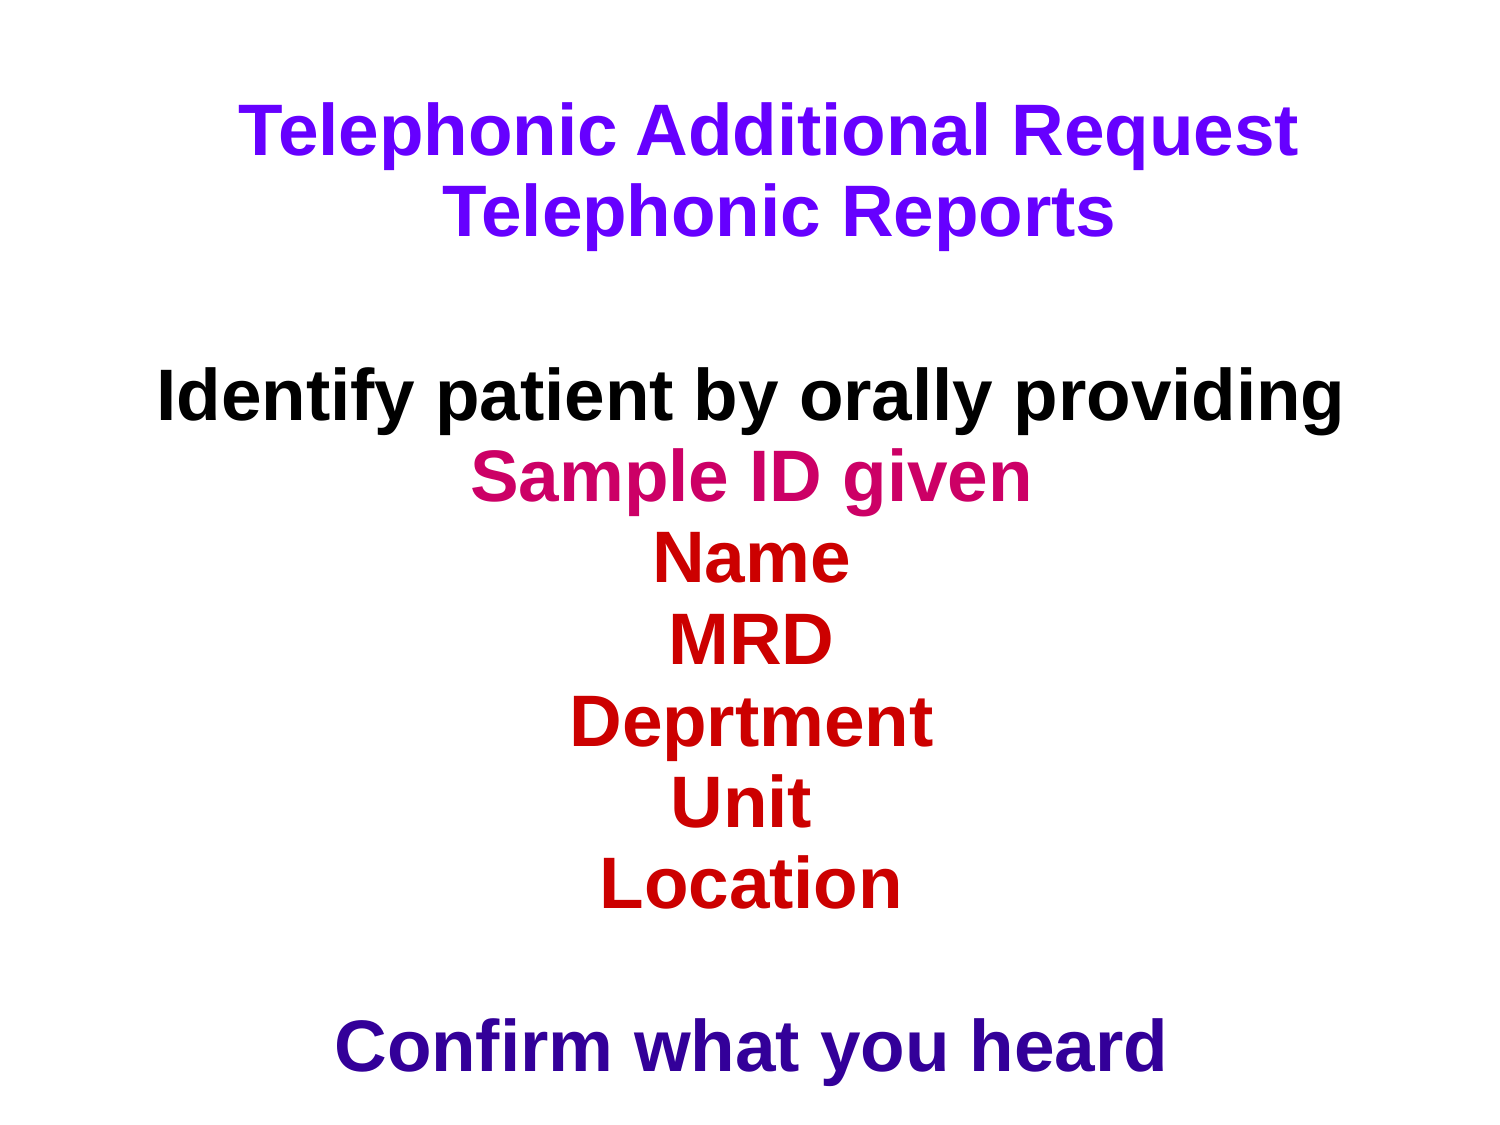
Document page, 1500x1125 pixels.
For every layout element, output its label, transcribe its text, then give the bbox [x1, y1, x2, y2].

text_box Telephonic Additional Request Telephonic Reports [224, 82, 1335, 260]
text_box Identify patient by orally providing Sample ID given Name MRD Deprtment Unit Location Confirm what you heard [141, 346, 1362, 1094]
